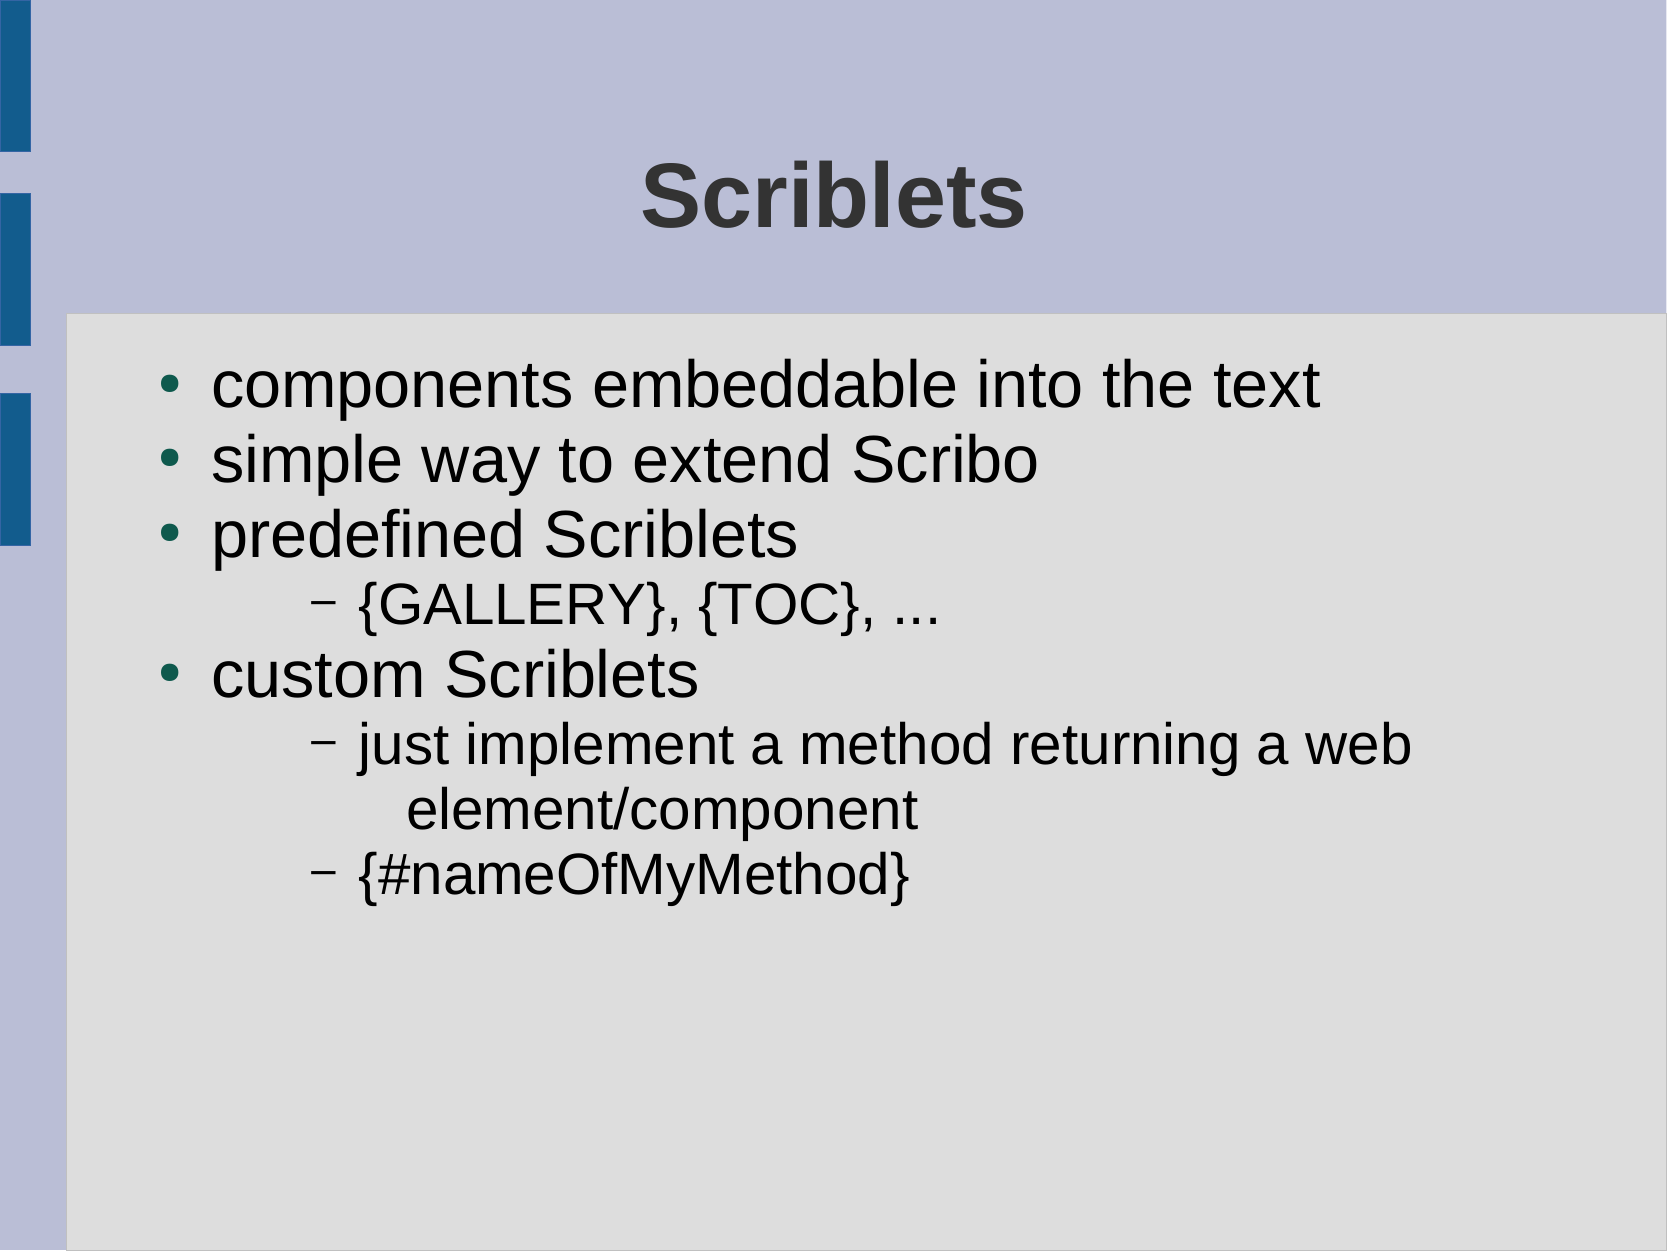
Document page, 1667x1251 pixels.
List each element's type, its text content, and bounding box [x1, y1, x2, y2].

list components embeddable into the text simple way to extend Scribo predefined Scriblets {GALLERY}, {TOC}, ... custom Scriblets just implement a method returning a web element/component {#nameOfMyMethod} [122, 347, 1546, 1136]
title Scriblets [122, 91, 1546, 301]
